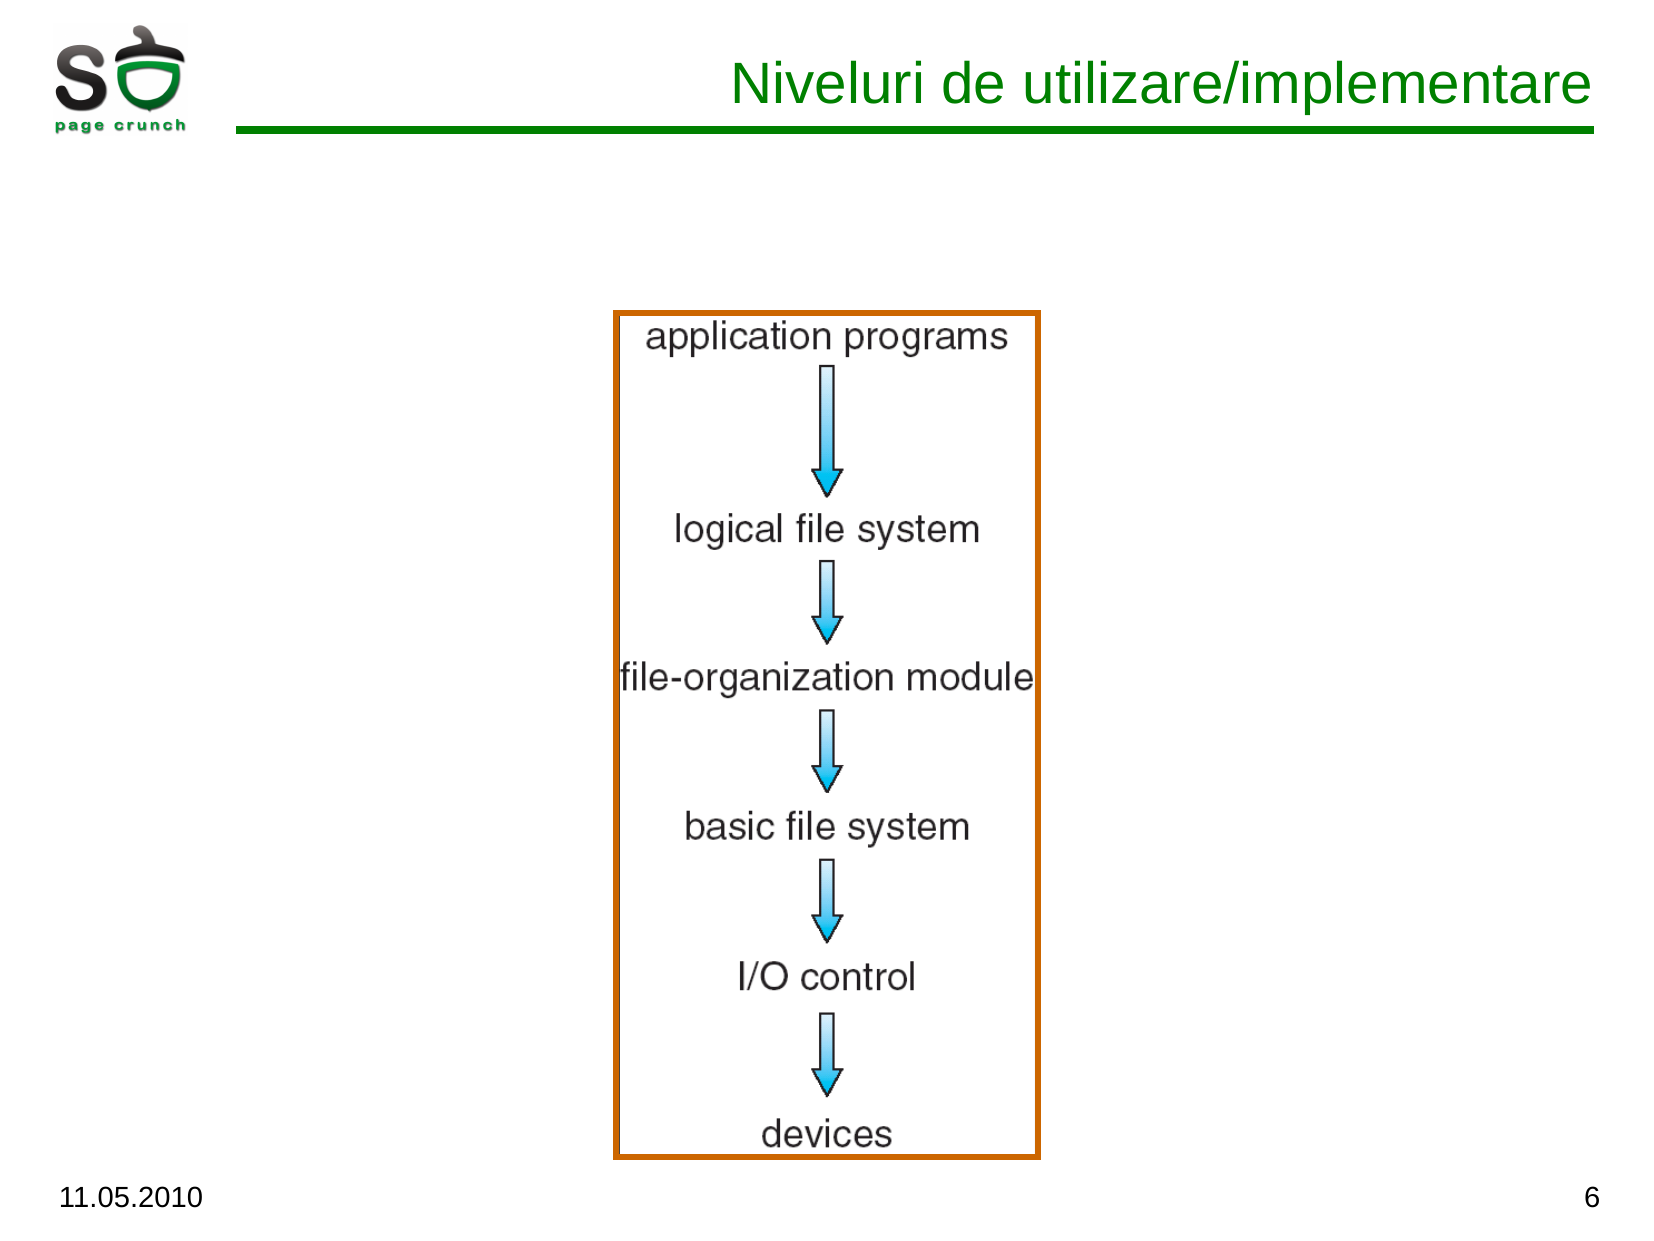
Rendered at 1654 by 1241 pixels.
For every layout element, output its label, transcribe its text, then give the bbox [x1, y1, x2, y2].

title Niveluri de utilizare/implementare [236, 49, 1595, 119]
picture [619, 316, 1035, 1154]
picture [53, 23, 188, 136]
